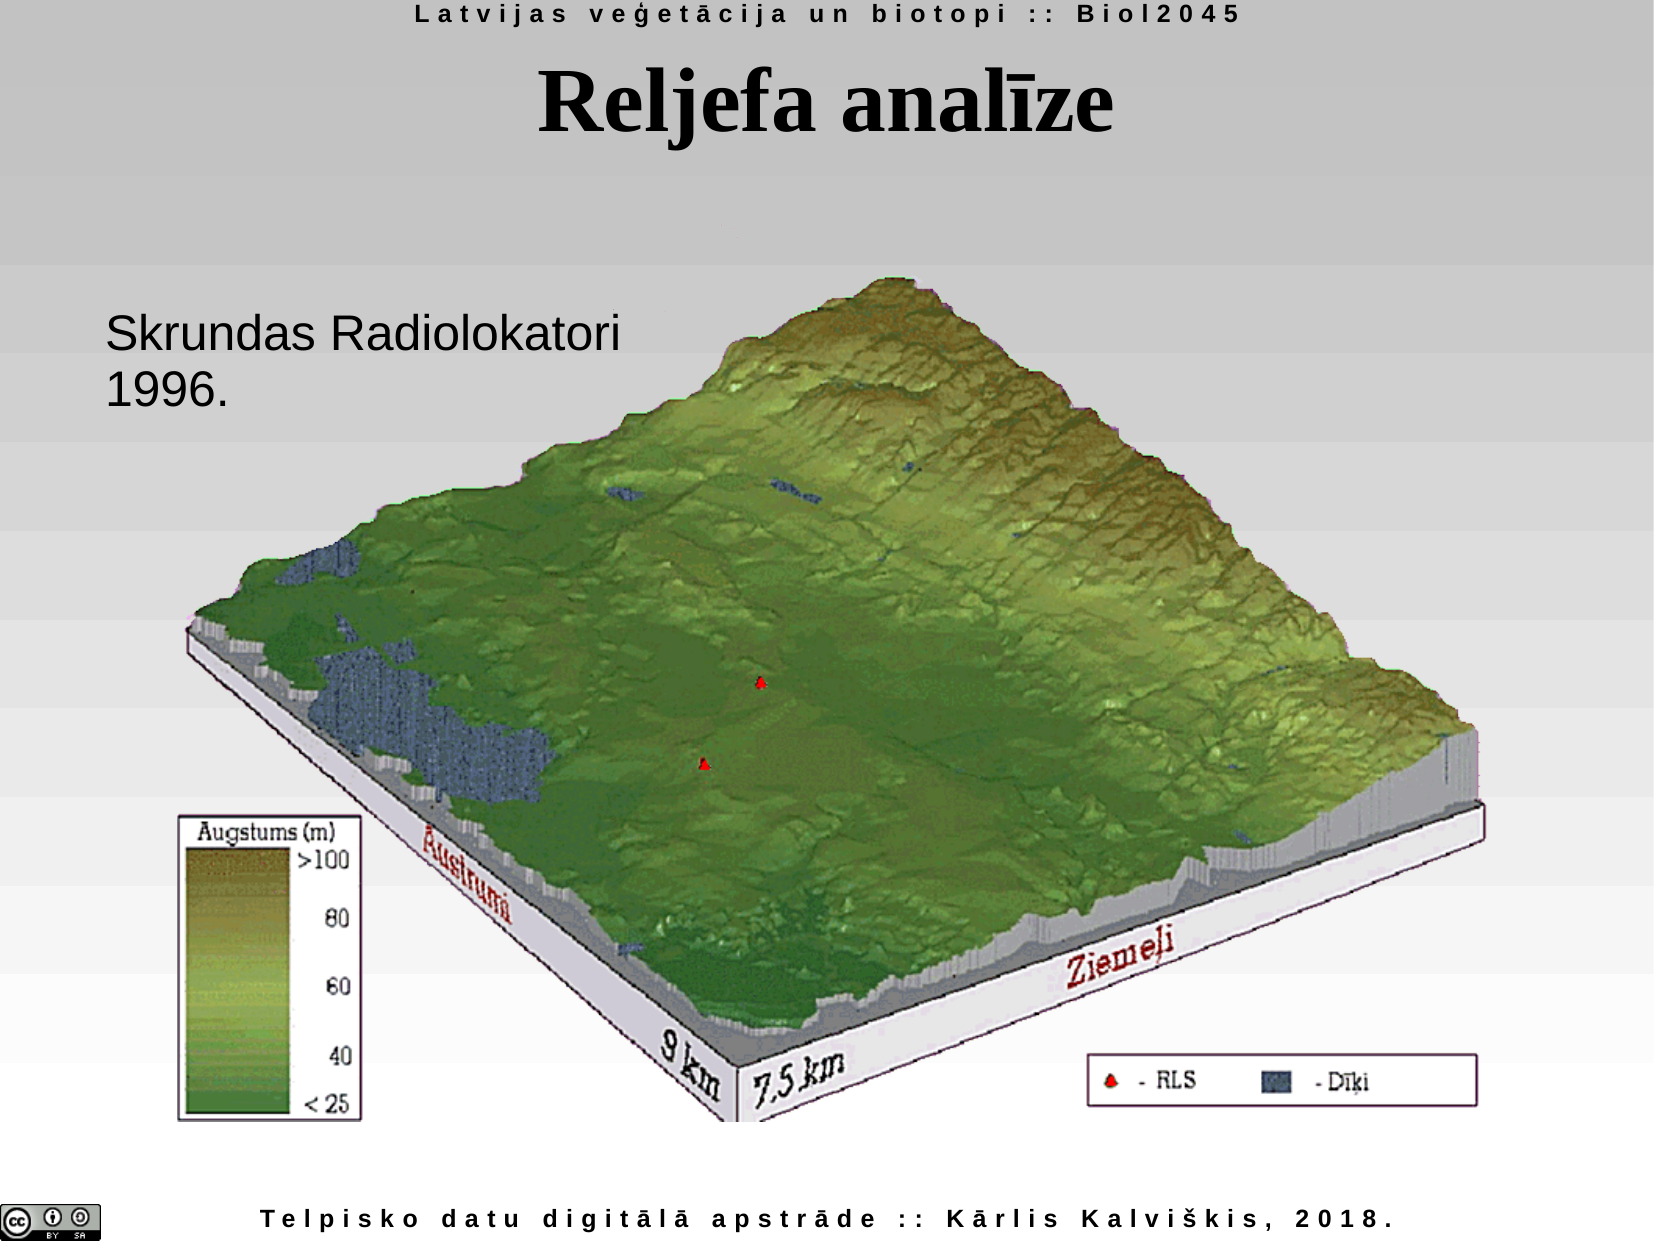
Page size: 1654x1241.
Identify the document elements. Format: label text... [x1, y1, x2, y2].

picture [0, 0, 1654, 1241]
text_box Skrundas Radiolokatori 1996. [105, 305, 622, 418]
title Reljefa analīze [29, 49, 1625, 296]
